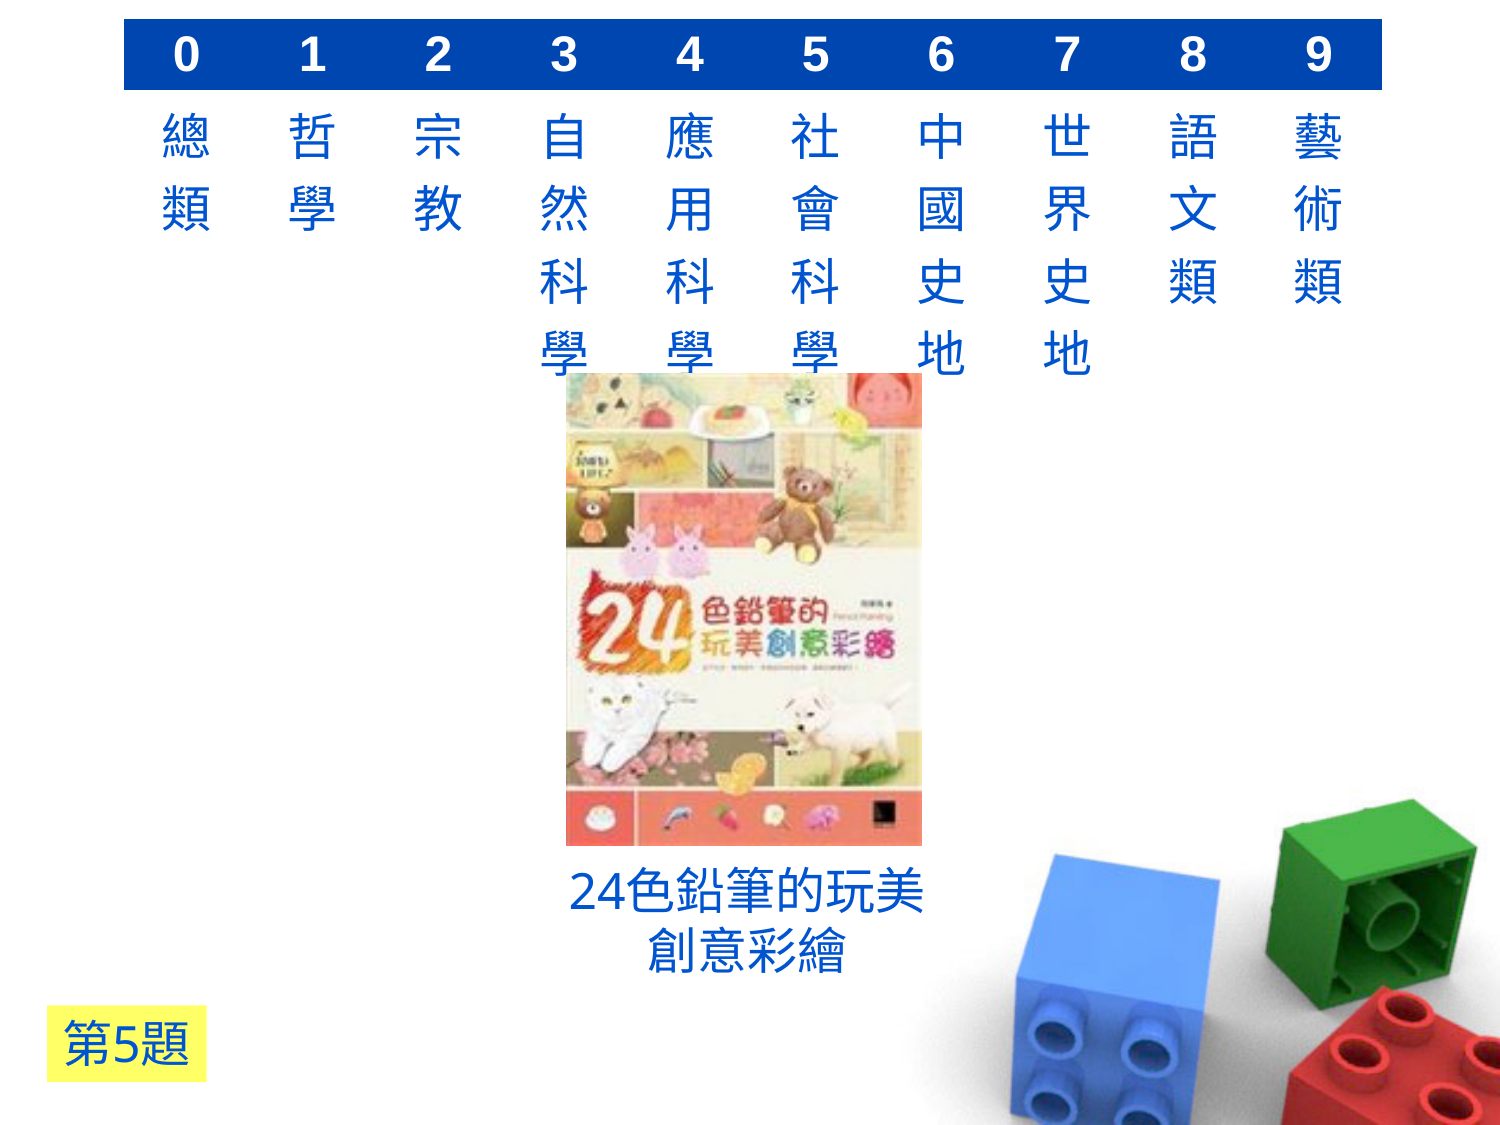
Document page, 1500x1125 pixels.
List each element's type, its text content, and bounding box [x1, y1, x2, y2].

table_cell 總類 [124, 90, 250, 395]
table_header 7 [1004, 19, 1130, 90]
table_header 3 [501, 19, 627, 90]
text_box 第5題 [47, 1005, 207, 1083]
table_cell 哲學 [250, 90, 376, 395]
table_header 1 [250, 19, 376, 90]
table_cell 世界史地 [1004, 90, 1130, 395]
table_cell 應用科學 [627, 90, 753, 373]
table_cell 宗教 [376, 90, 501, 395]
table_cell 自然科學 [501, 90, 627, 395]
picture [249, 187, 1500, 1125]
table_cell 中國史地 [879, 90, 1004, 395]
table_header 2 [376, 19, 501, 90]
table_cell 藝術類 [1256, 90, 1382, 395]
table_header 0 [124, 19, 250, 90]
table_header 5 [753, 19, 879, 90]
text_box 24色鉛筆的玩美創意彩繪 [543, 851, 951, 987]
table_header 6 [879, 19, 1004, 90]
table_header 9 [1256, 19, 1382, 90]
table_header 8 [1130, 19, 1256, 90]
table_cell 社會科學 [753, 90, 879, 373]
table_cell 語文類 [1130, 90, 1256, 395]
table_header 4 [627, 19, 753, 90]
